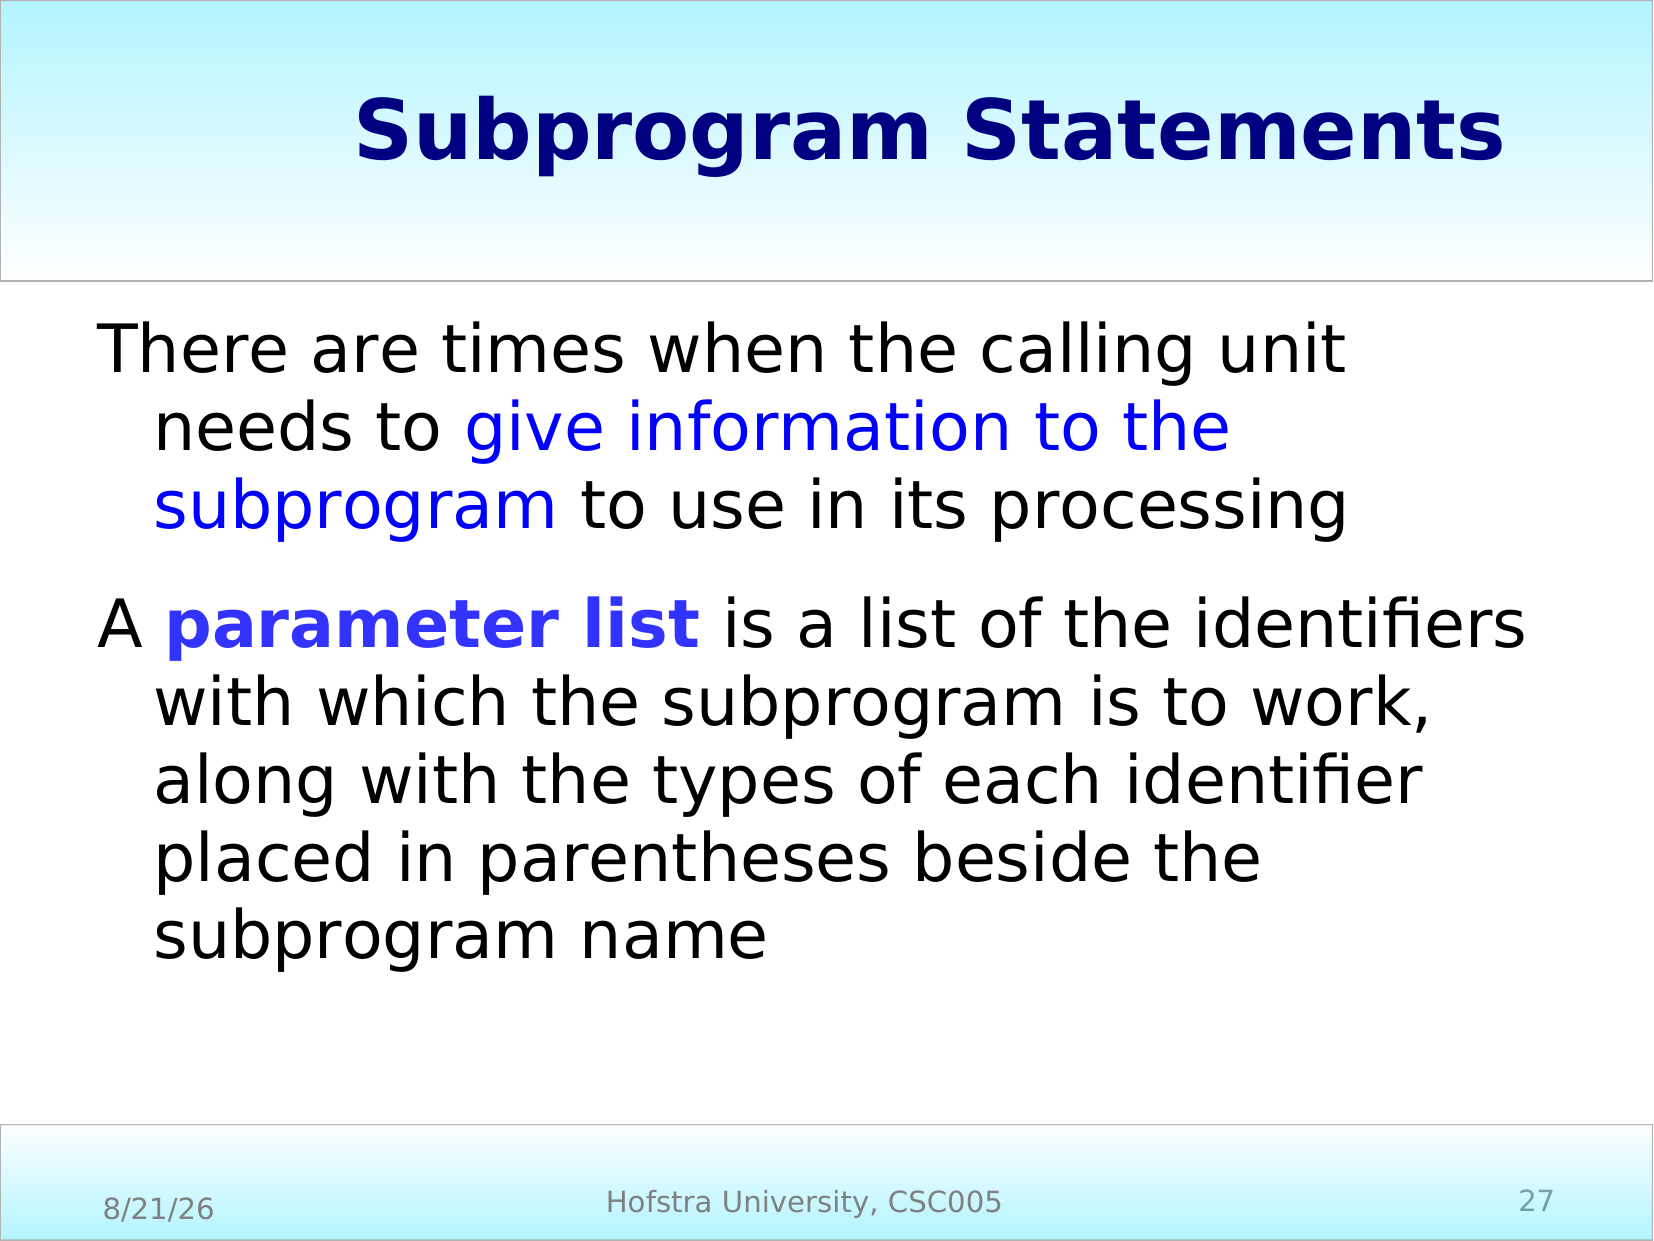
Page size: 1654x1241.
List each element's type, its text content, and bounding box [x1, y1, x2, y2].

title Subprogram Statements [247, 27, 1612, 235]
list There are times when the calling unit needs to give information to the subprogram to use in its processing A parameter list is a list of the identifiers with which the subprogram is to work, along with the types of each identifier placed in parentheses beside the subprogram name [82, 303, 1571, 1160]
